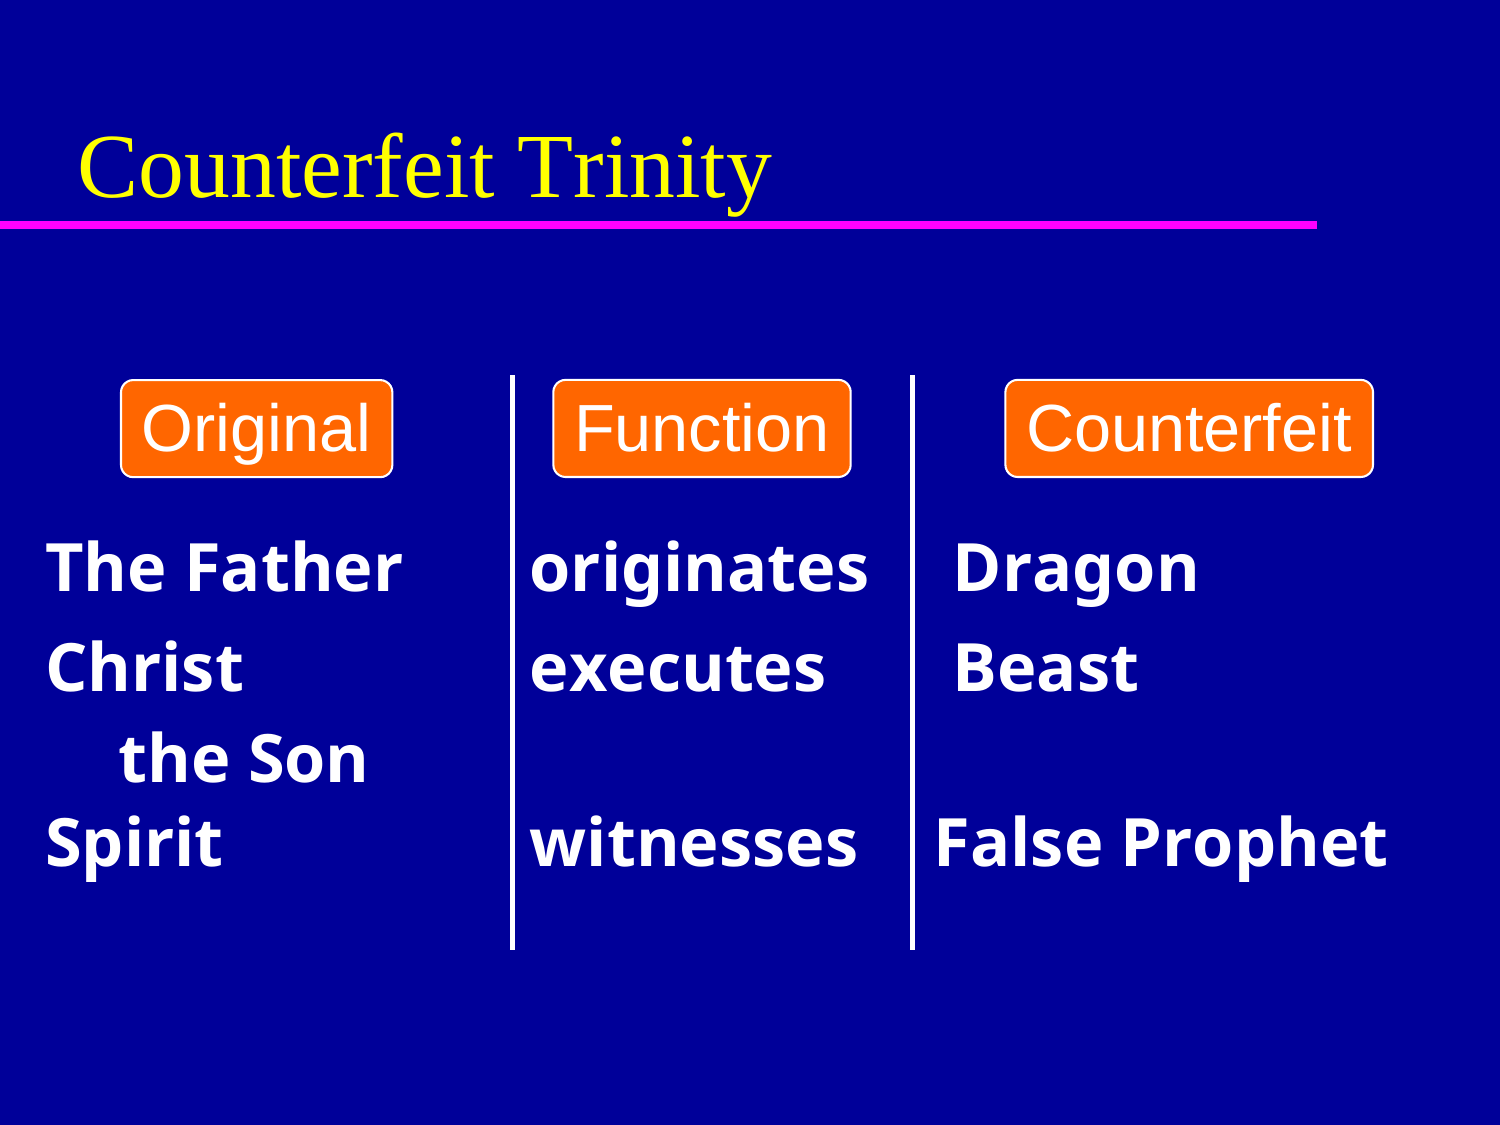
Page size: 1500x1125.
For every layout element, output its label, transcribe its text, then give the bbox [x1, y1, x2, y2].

text_box Beast [937, 613, 1476, 713]
text_box The Father originates [30, 512, 925, 613]
text_box Original [121, 380, 393, 478]
text_box False Prophet [918, 787, 1500, 963]
text_box Spirit witnesses [30, 787, 918, 888]
text_box Dragon [937, 512, 1476, 613]
text_box Function [553, 379, 851, 477]
text_box Counterfeit [1005, 379, 1374, 477]
text_box Christ executes the Son [30, 613, 925, 787]
title Counterfeit Trinity [62, 43, 1338, 225]
